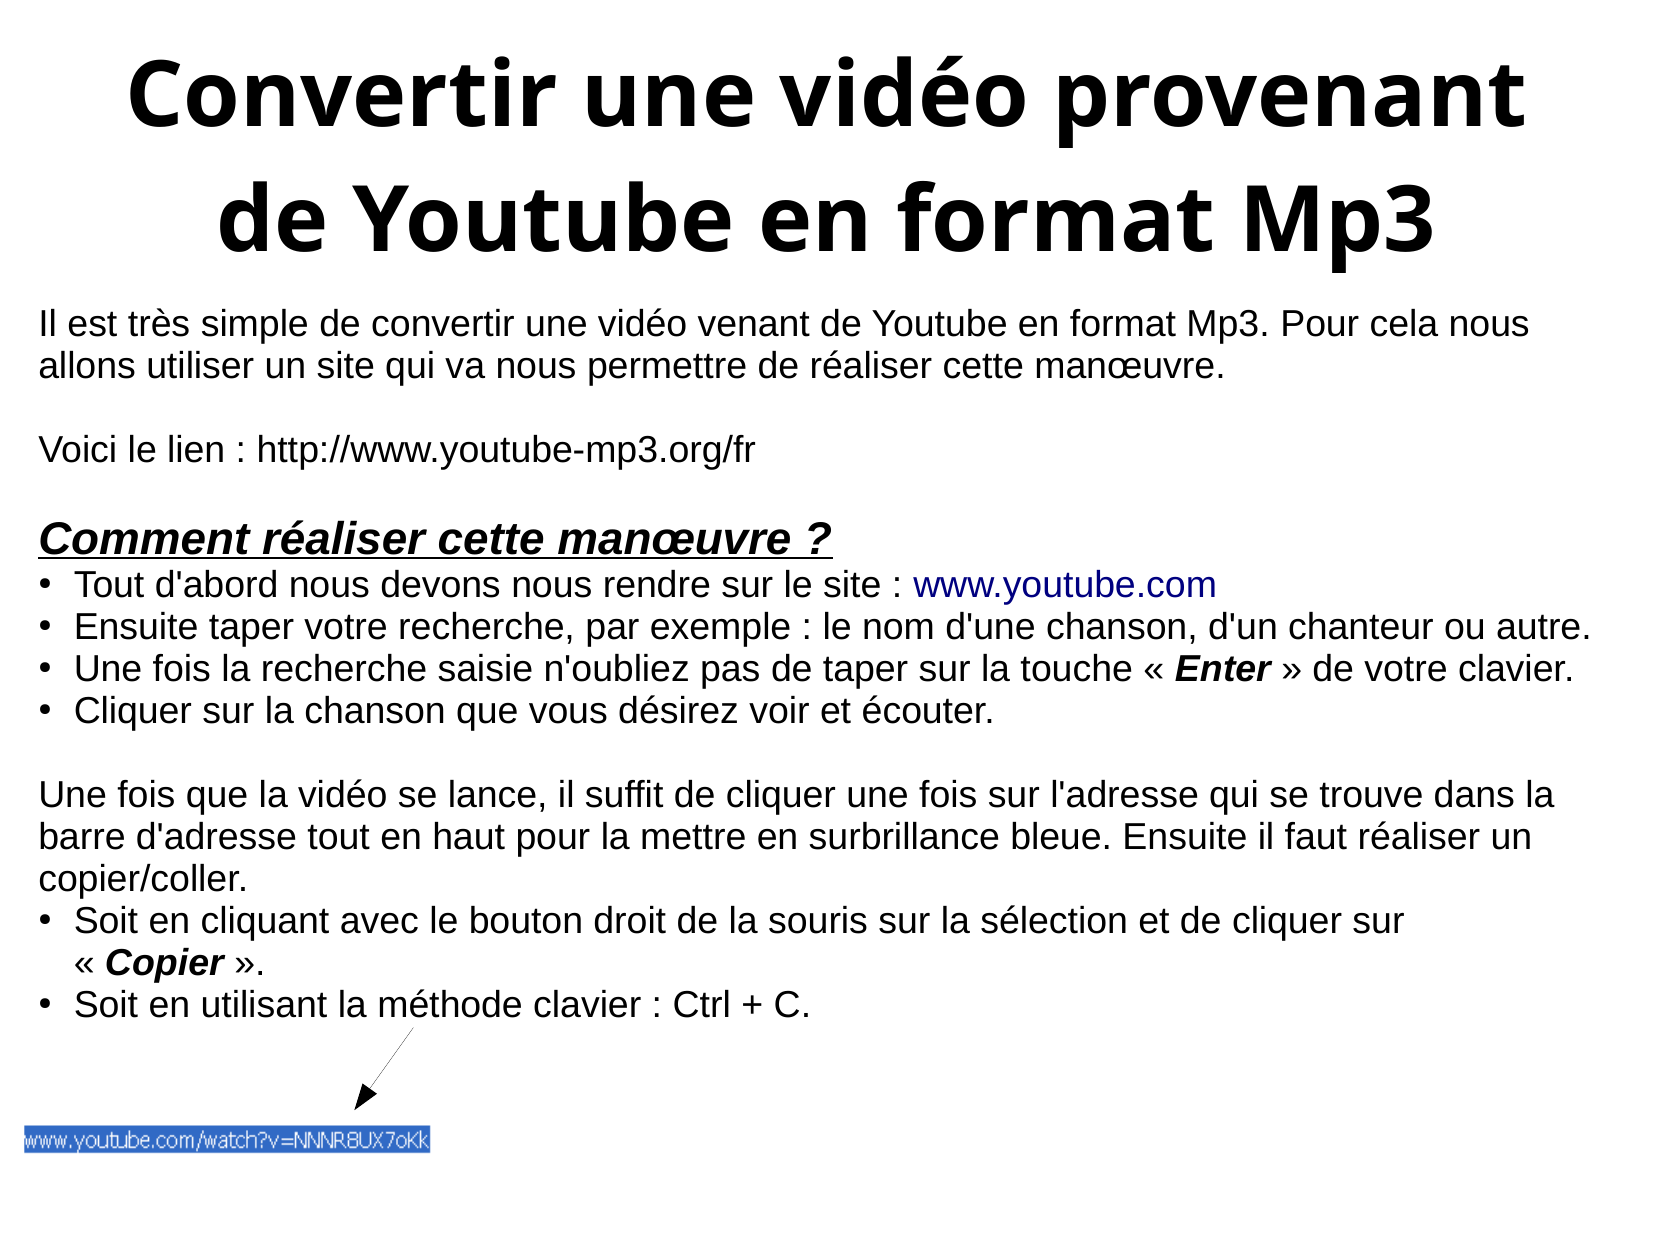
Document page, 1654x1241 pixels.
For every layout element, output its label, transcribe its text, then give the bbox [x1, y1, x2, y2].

picture [23, 1121, 1595, 1158]
text_box Il est très simple de convertir une vidéo venant de Youtube en format Mp3. Pour cela nous allons utiliser un site qui va nous permettre de réaliser cette manœuvre. Voici le lien : http://www.youtube-mp3.org/fr Comment réaliser cette manœuvre ? Tout d'abord nous devons nous rendre sur le site : www.youtube.com Ensuite taper votre recherche, par exemple : le nom d'une chanson, d'un chanteur ou autre. Une fois la recherche saisie n'oubliez pas de taper sur la touche « Enter » de votre clavier. Cliquer sur la chanson que vous désirez voir et écouter. Une fois que la vidéo se lance, il suffit de cliquer une fois sur l'adresse qui se trouve dans la barre d'adresse tout en haut pour la mettre en surbrillance bleue. Ensuite il faut réaliser un copier/coller. Soit en cliquant avec le bouton droit de la souris sur la sélection et de cliquer sur « Copier ». Soit en utilisant la méthode clavier : Ctrl + C. [23, 295, 1619, 1079]
title Convertir une vidéo provenant de Youtube en format Mp3 [82, 49, 1571, 257]
